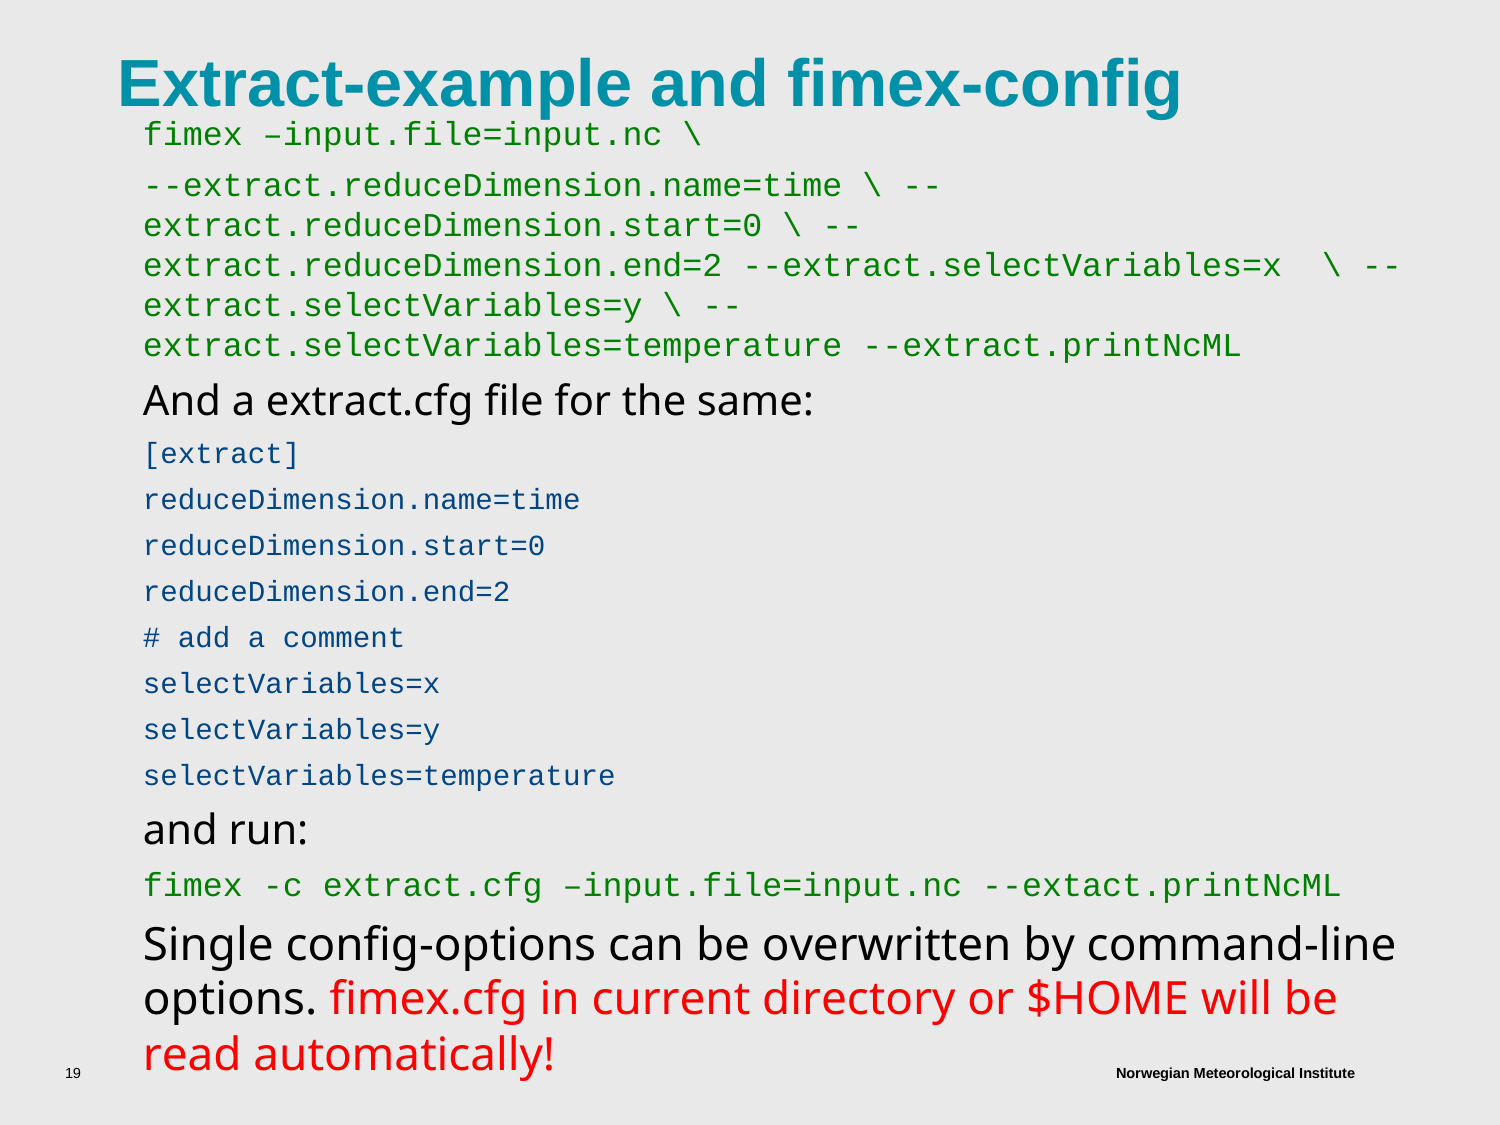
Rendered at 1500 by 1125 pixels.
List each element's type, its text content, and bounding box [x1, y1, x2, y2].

list fimex –input.file=input.nc \ --extract.reduceDimension.name=time \ --extract.reduceDimension.start=0 \ --extract.reduceDimension.end=2 --extract.selectVariables=x \ --extract.selectVariables=y \ --extract.selectVariables=temperature --extract.printNcML And a extract.cfg file for the same: [extract] reduceDimension.name=time reduceDimension.start=0 reduceDimension.end=2 # add a comment selectVariables=x selectVariables=y selectVariables=temperature and run: fimex -c extract.cfg –input.file=input.nc --extact.printNcML Single config-options can be overwritten by command-line options. fimex.cfg in current directory or $HOME will be read automatically! [112, 112, 1426, 1088]
title Extract-example and fimex-config [117, 0, 1276, 112]
